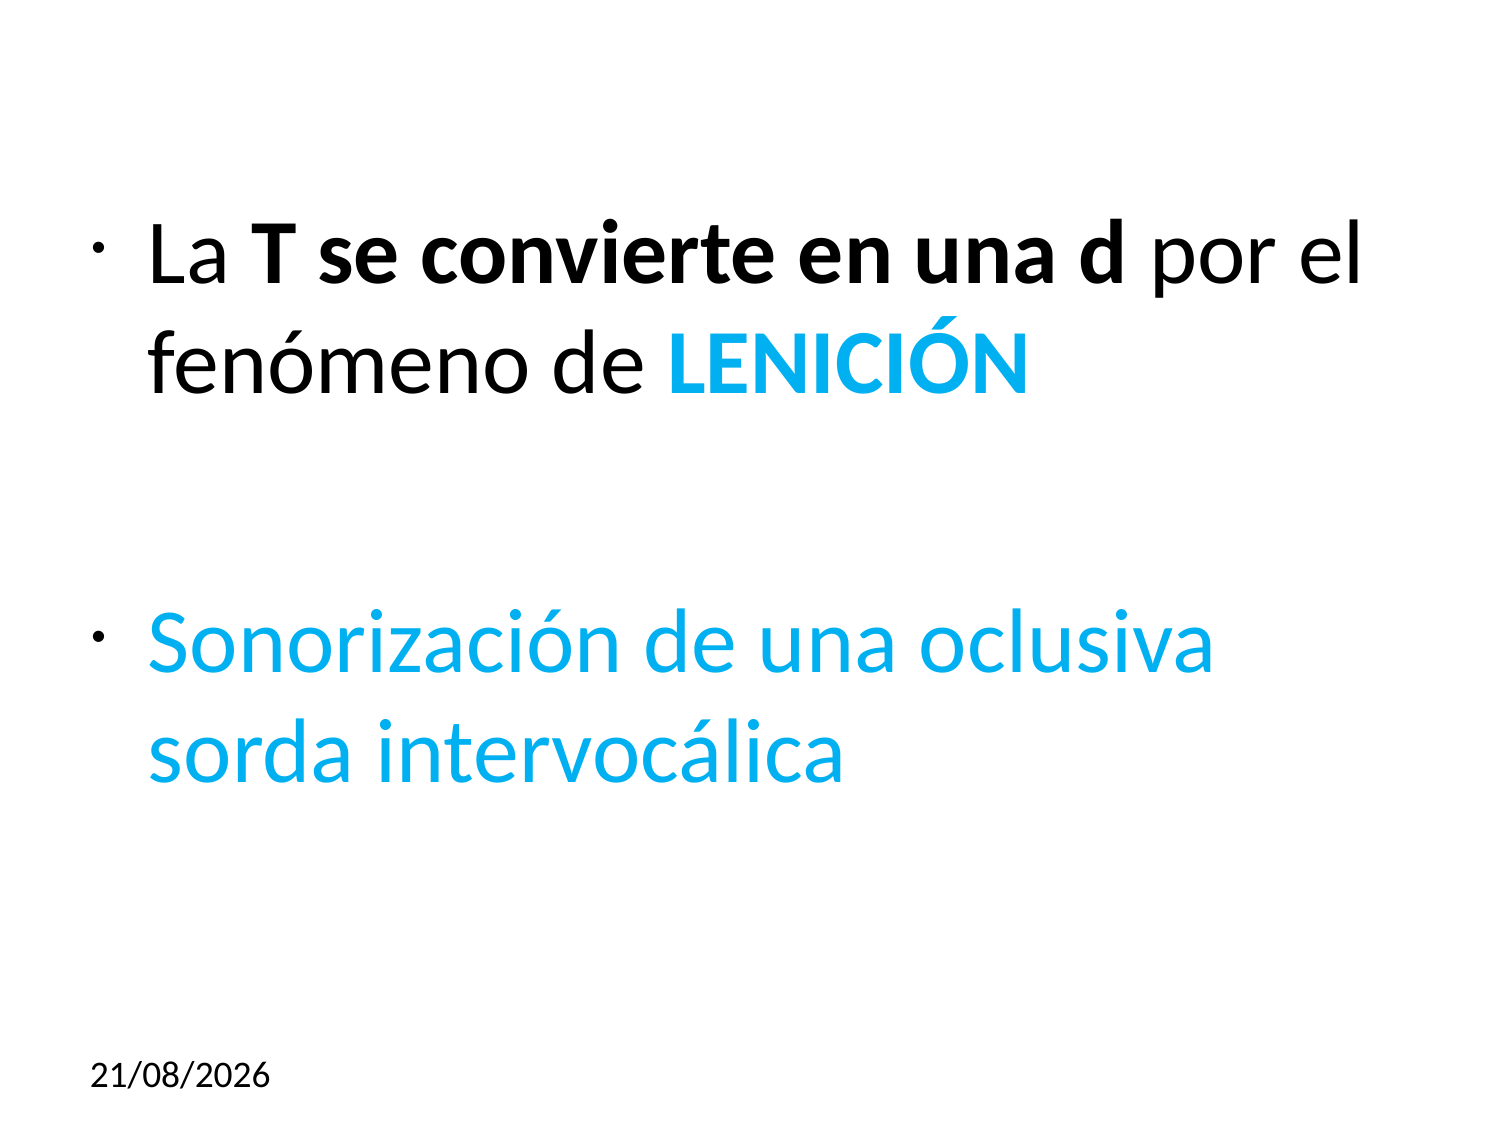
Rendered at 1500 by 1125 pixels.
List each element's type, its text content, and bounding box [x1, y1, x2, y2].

list La T se convierte en una d por el fenómeno de LENICIÓN Sonorización de una oclusiva sorda intervocálica [76, 184, 1427, 927]
